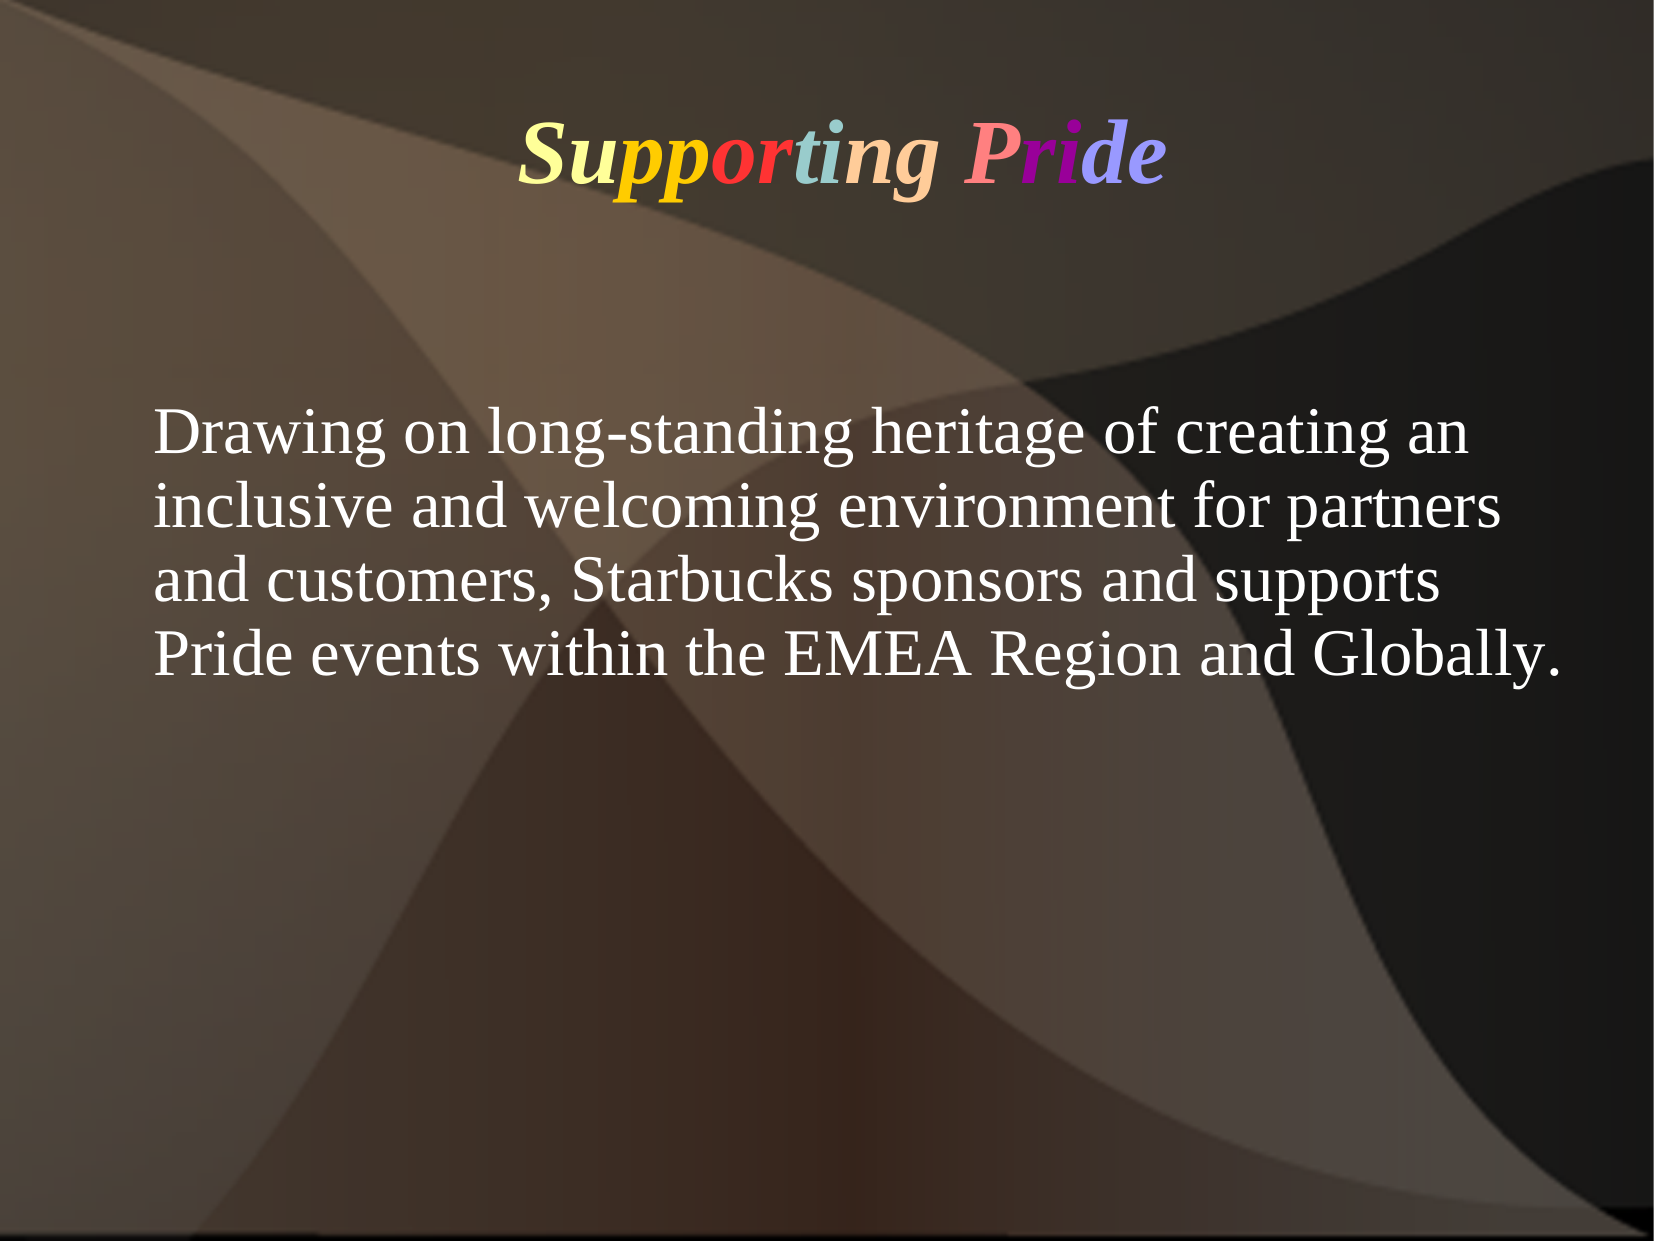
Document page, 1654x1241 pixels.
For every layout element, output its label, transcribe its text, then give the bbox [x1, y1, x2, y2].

title Supporting Pride [82, 49, 1571, 257]
list Drawing on long-standing heritage of creating an inclusive and welcoming environment for partners and customers, Starbucks sponsors and supports Pride events within the EMEA Region and Globally. [82, 290, 1571, 1109]
picture [0, 0, 1654, 1241]
